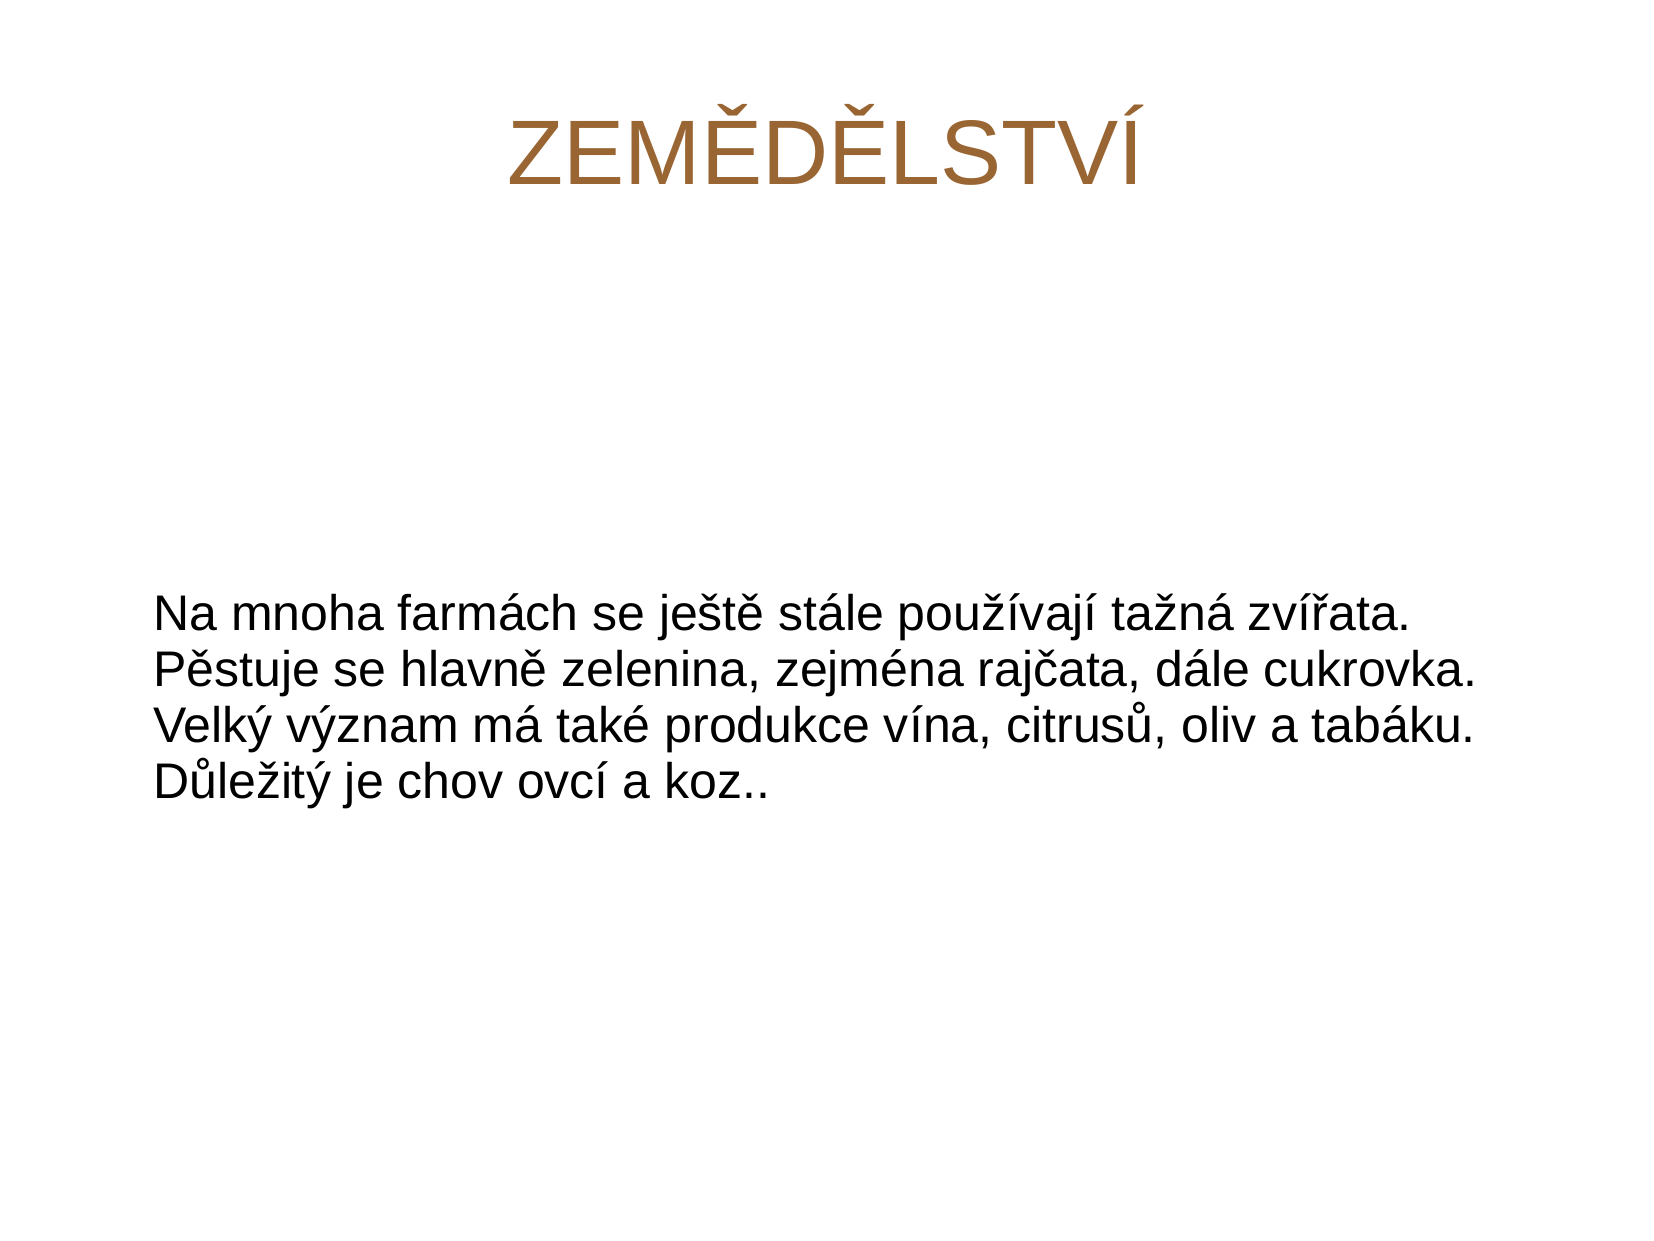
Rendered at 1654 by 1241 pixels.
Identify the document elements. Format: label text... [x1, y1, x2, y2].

title ZEMĚDĚLSTVÍ [82, 49, 1571, 244]
list Na mnoha farmách se ještě stále používají tažná zvířata. Pěstuje se hlavně zelenina, zejména rajčata, dále cukrovka. Velký význam má také produkce vína, citrusů, oliv a tabáku. Důležitý je chov ovcí a koz.. [82, 244, 1571, 1063]
